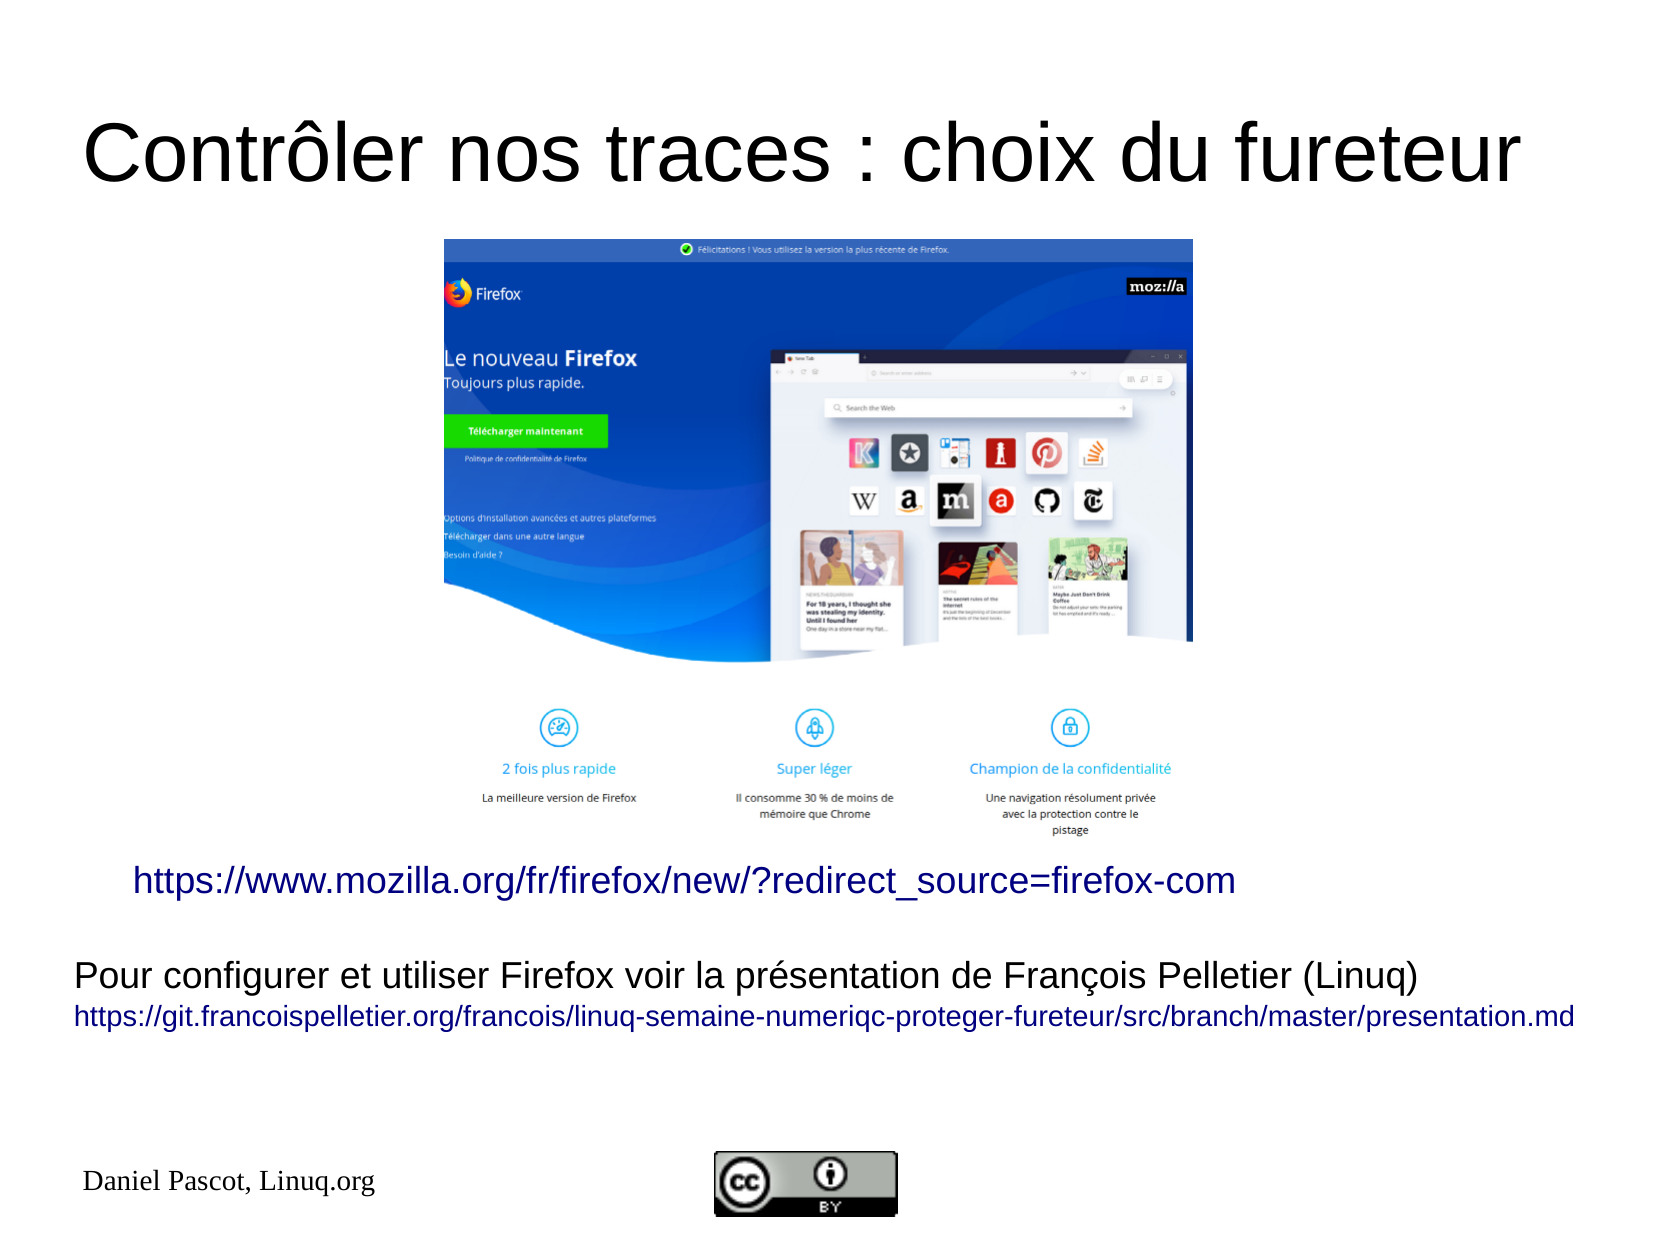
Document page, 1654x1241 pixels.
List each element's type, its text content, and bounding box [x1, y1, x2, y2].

text_box https://git.francoispelletier.org/francois/linuq-semaine-numeriqc-proteger-fureteur/src/branch/master/presentation.md [59, 992, 1618, 1091]
text_box Pour configurer et utiliser Firefox voir la présentation de François Pelletier (Linuq) [59, 947, 1435, 1004]
title Contrôler nos traces : choix du fureteur [82, 49, 1571, 257]
picture [714, 1151, 898, 1217]
picture [444, 239, 1193, 839]
text_box https://www.mozilla.org/fr/firefox/new/?redirect_source=firefox-com [118, 852, 1253, 910]
